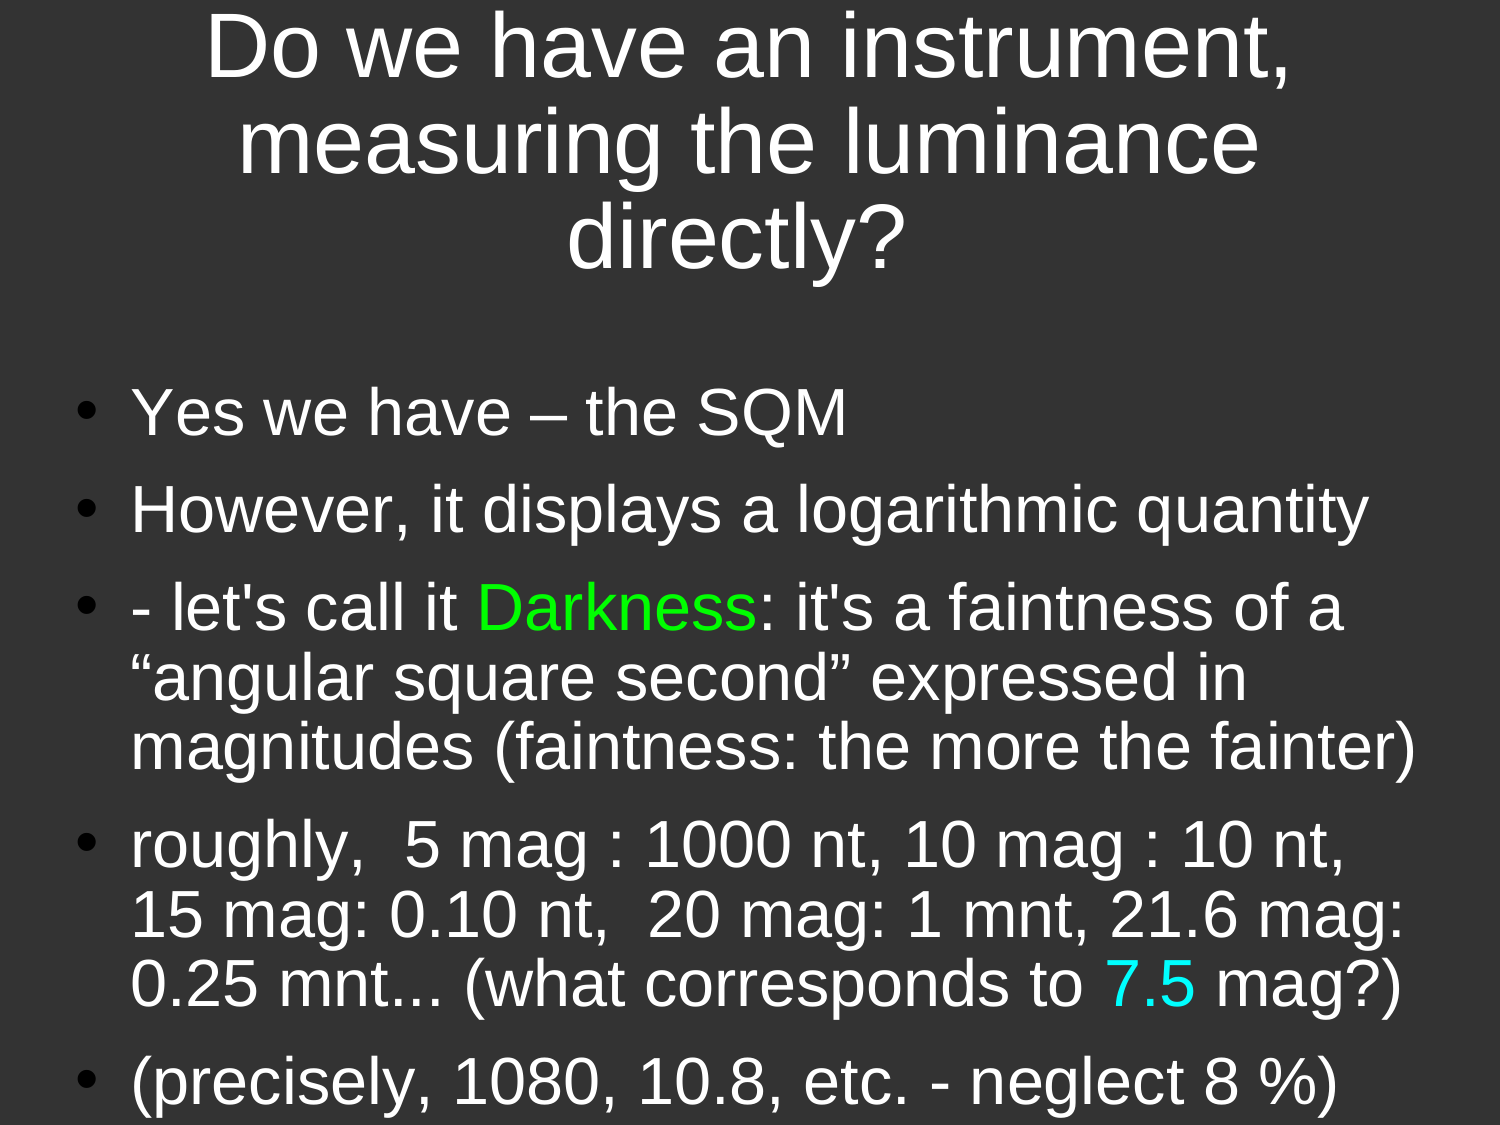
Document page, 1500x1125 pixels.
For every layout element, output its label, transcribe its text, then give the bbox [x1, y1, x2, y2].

list Yes we have – the SQM However, it displays a logarithmic quantity - let's call it Darkness: it's a faintness of a “angular square second” expressed in magnitudes (faintness: the more the fainter) roughly, 5 mag : 1000 nt, 10 mag : 10 nt, 15 mag: 0.10 nt, 20 mag: 1 mnt, 21.6 mag: 0.25 mnt... (what corresponds to 7.5 mag?) (precisely, 1080, 10.8, etc. - neglect 8 %) [75, 262, 1425, 1125]
title Do we have an instrument, measuring the luminance directly? [75, 0, 1425, 262]
